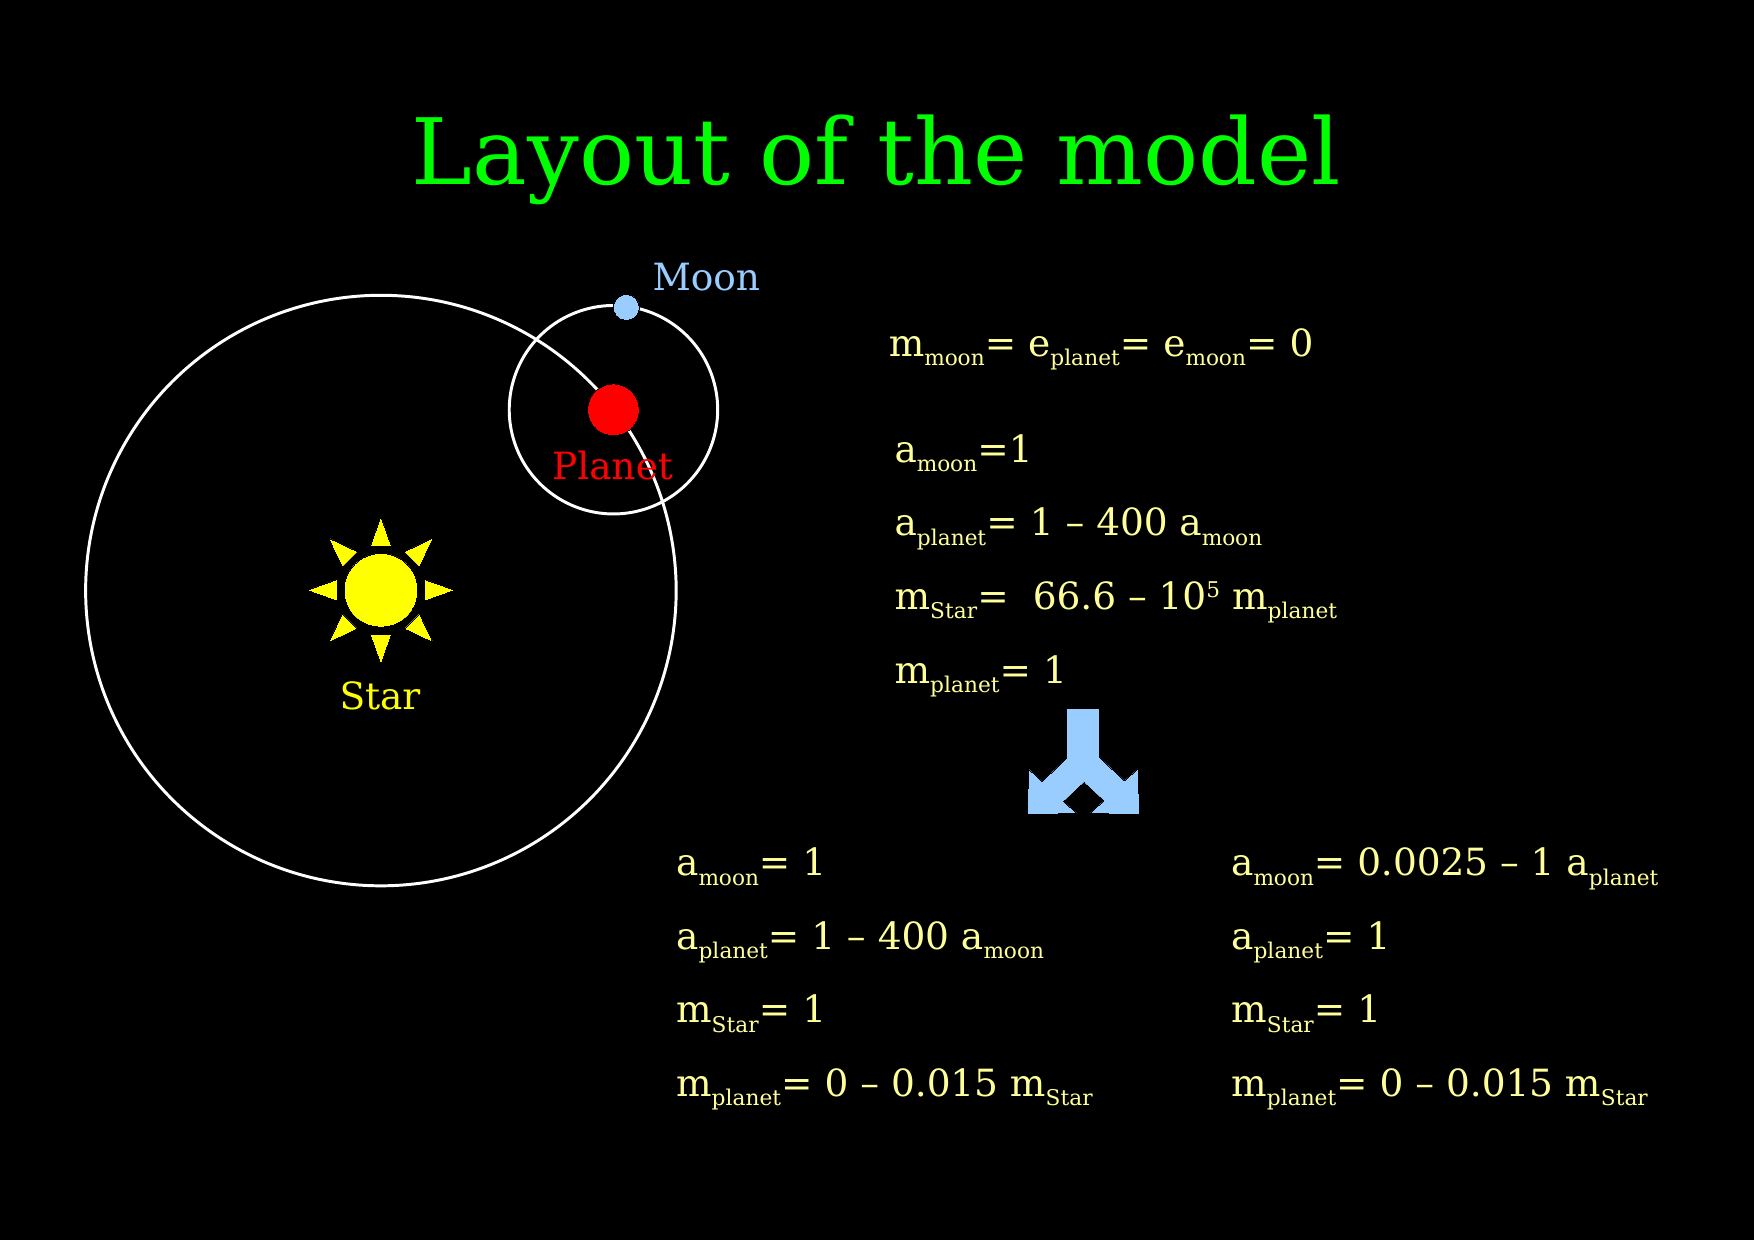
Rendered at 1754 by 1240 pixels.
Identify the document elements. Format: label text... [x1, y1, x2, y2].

title Layout of the model [87, 56, 1667, 249]
text_box [328, 537, 358, 567]
text_box [424, 579, 455, 601]
text_box [343, 553, 418, 628]
text_box [404, 613, 434, 643]
text_box [370, 516, 392, 547]
text_box [307, 579, 338, 601]
text_box [328, 613, 358, 643]
text_box [1027, 708, 1140, 815]
text_box [613, 294, 640, 321]
text_box amoon= 1 aplanet= 1 – 400 amoon mStar= 1 mplanet= 0 – 0.015 mStar [661, 809, 1164, 1094]
text_box Star [324, 667, 443, 726]
text_box mmoon= eplanet= emoon= 0 [874, 289, 1376, 354]
text_box amoon=1 aplanet= 1 – 400 amoon mStar= 66.6 – 105 mplanet mplanet= 1 [879, 395, 1382, 683]
text_box Planet [537, 437, 709, 496]
text_box Moon [637, 248, 798, 307]
text_box [404, 537, 434, 567]
text_box [370, 634, 392, 665]
text_box amoon= 0.0025 – 1 aplanet aplanet= 1 mStar= 1 mplanet= 0 – 0.015 mStar [1216, 809, 1719, 1094]
text_box [587, 383, 640, 436]
